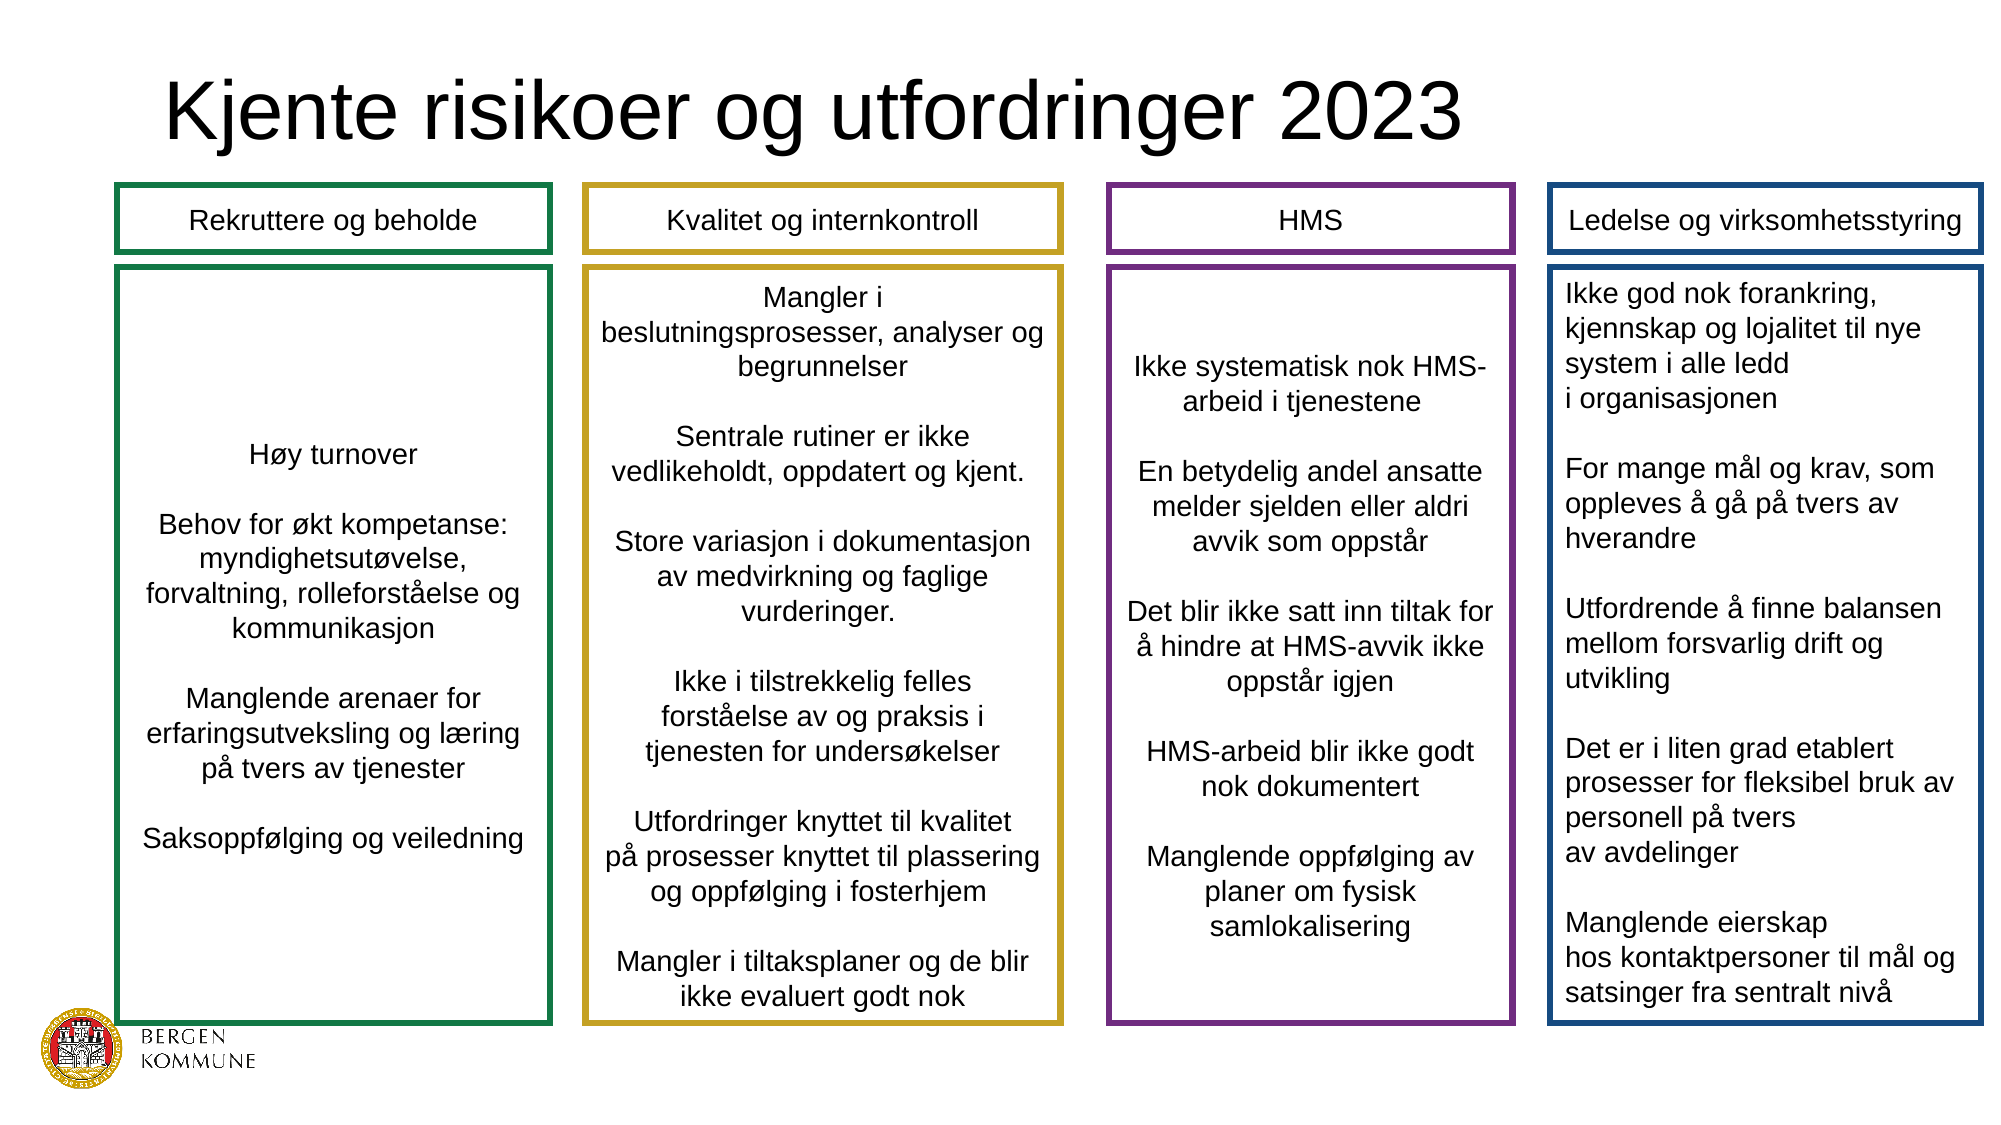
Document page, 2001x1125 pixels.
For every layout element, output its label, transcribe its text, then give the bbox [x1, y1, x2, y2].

text_box Rekruttere og beholde [117, 185, 550, 252]
text_box Mangler i beslutningsprosesser, analyser og begrunnelser Sentrale rutiner er ikke vedlikeholdt, oppdatert og kjent. Store variasjon i dokumentasjon av medvirkning og faglige vurderinger. Ikke i tilstrekkelig felles forståelse av og praksis i tjenesten for undersøkelser​ Utfordringer knyttet til kvalitet på prosesser knyttet til plassering og oppfølging i fosterhjem ​ Mangler i tiltaksplaner og de blir ikke evaluert godt nok [586, 267, 1061, 1023]
text_box Ledelse og virksomhetsstyring [1550, 185, 1981, 252]
text_box Ikke systematisk nok HMS-arbeid i tjenestene ​ En betydelig andel ansatte melder sjelden eller aldri avvik som oppstår ​ Det blir ikke satt inn tiltak for å hindre at HMS-avvik ikke oppstår igjen​ HMS-arbeid blir ikke godt nok dokumentert​ Manglende oppfølging av planer om fysisk samlokalisering [1109, 267, 1512, 1023]
text_box Ikke god nok forankring, kjennskap og lojalitet til nye system i alle ledd i organisasjonen For mange mål og krav, som oppleves å gå på tvers av hverandre​ Utfordrende å finne balansen mellom forsvarlig drift og utvikling ​ Det er i liten grad etablert prosesser for fleksibel bruk av personell på tvers av avdelinger Manglende eierskap hos kontaktpersoner til mål og satsinger fra sentralt nivå [1550, 267, 1981, 1023]
title Kjente risikoer og utfordringer 2023 [163, 39, 1889, 185]
text_box Kvalitet og internkontroll [586, 185, 1061, 252]
text_box Høy turnover Behov for økt kompetanse: myndighetsutøvelse, forvaltning, rolleforståelse og kommunikasjon Manglende arenaer for erfaringsutveksling og læring på tvers av tjenester Saksoppfølging og veiledning​ [117, 267, 550, 1023]
text_box HMS [1109, 185, 1513, 252]
